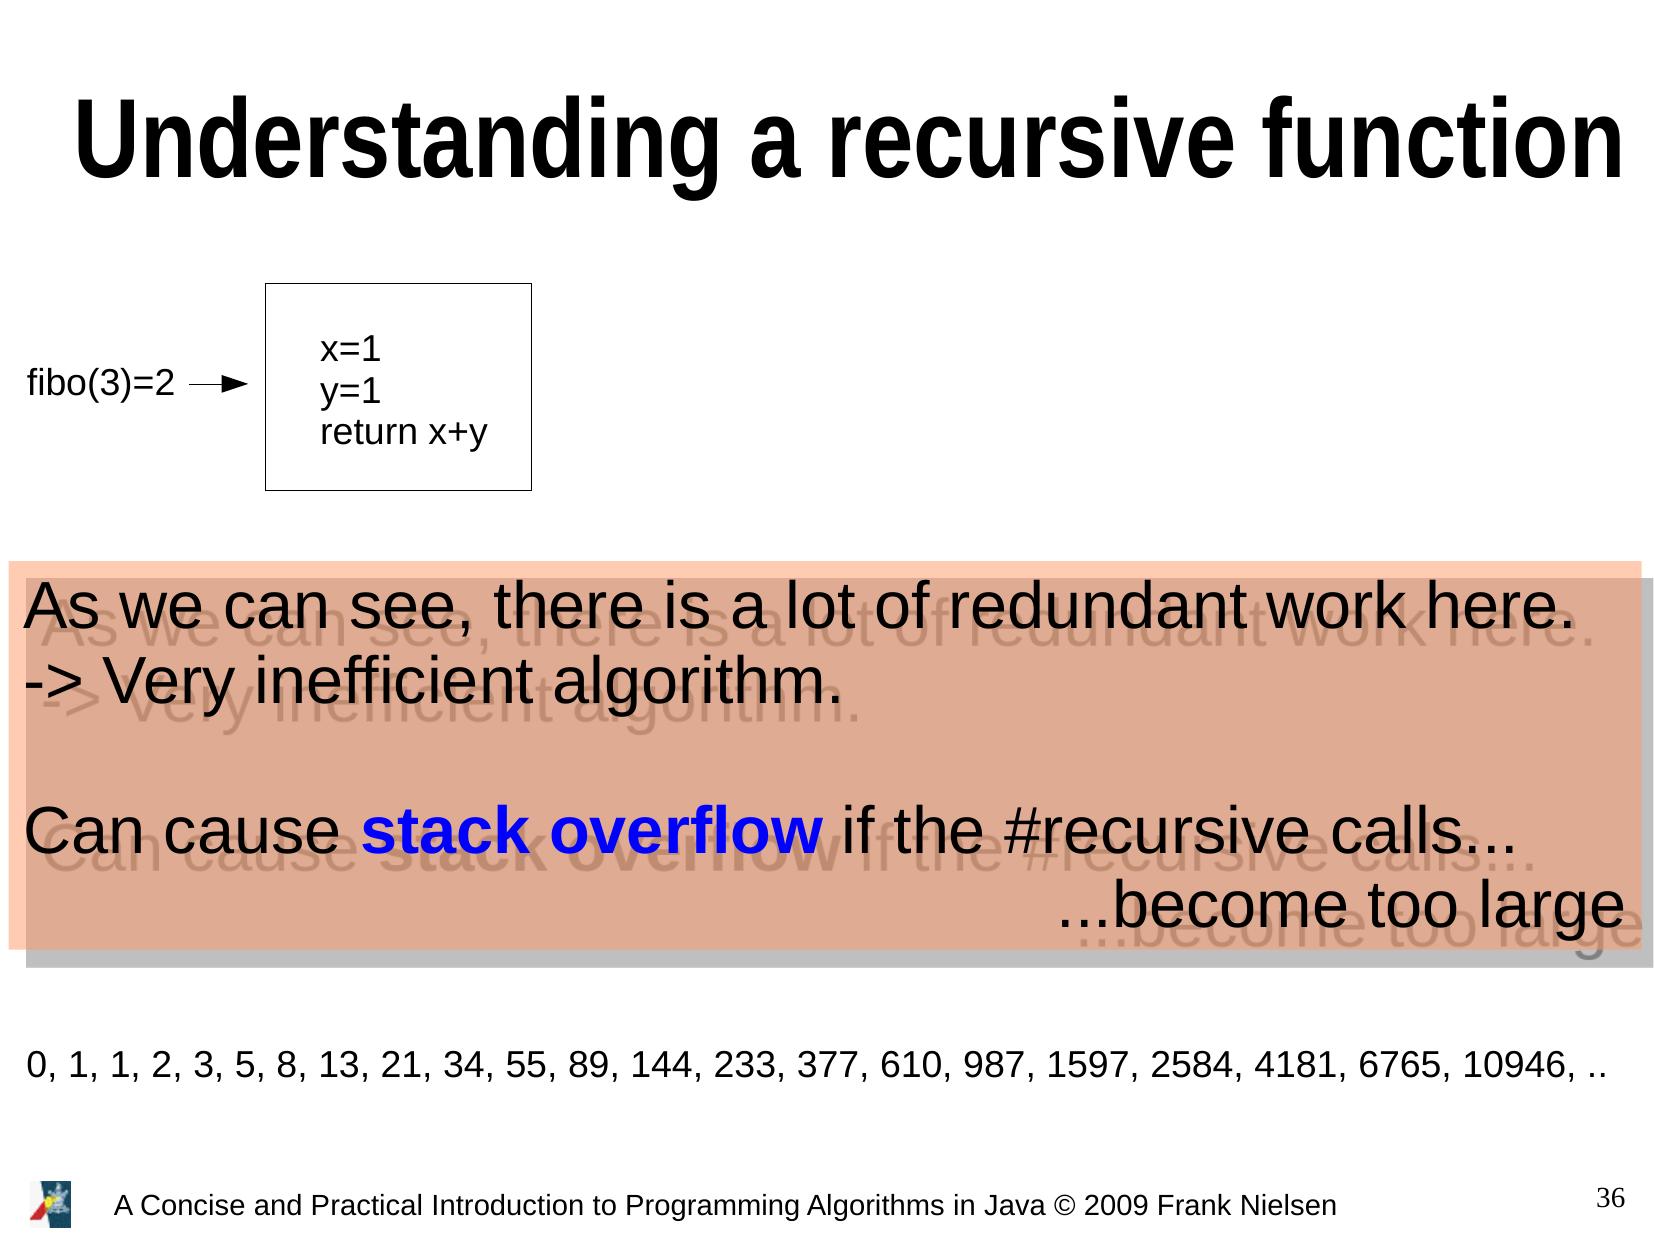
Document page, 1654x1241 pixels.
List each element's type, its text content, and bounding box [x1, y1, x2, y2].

text_box Understanding a recursive function [59, 65, 1641, 209]
text_box 0, 1, 1, 2, 3, 5, 8, 13, 21, 34, 55, 89, 144, 233, 377, 610, 987, 1597, 2584, 4181, 6765, 10946, .. [11, 1035, 1625, 1093]
text_box As we can see, there is a lot of redundant work here. -> Very inefficient algorithm. Can cause stack overflow if the #recursive calls... ...become too large [8, 561, 1642, 950]
picture [29, 1181, 71, 1228]
text_box fibo(3)=2 [12, 354, 191, 412]
text_box x=1 y=1 return x+y [305, 319, 503, 461]
